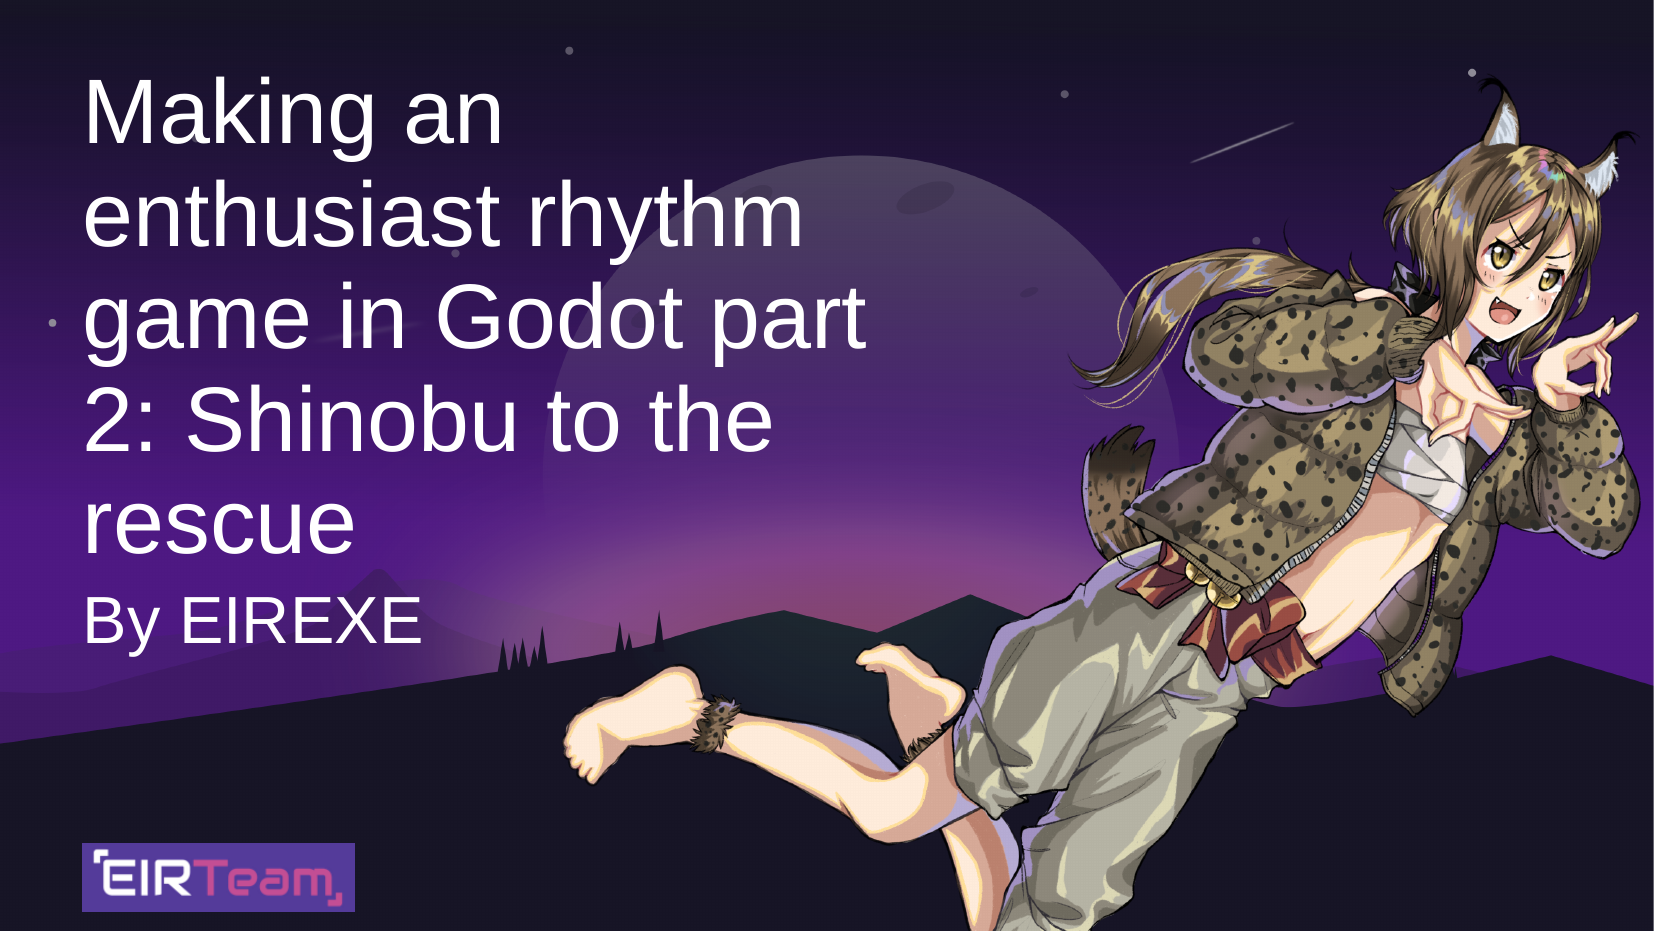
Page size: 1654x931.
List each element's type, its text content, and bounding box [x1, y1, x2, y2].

title Making an enthusiast rhythm game in Godot part 2: Shinobu to the rescue [82, 4, 886, 492]
picture [0, 0, 1654, 931]
subtitle By EIREXE [82, 492, 561, 674]
